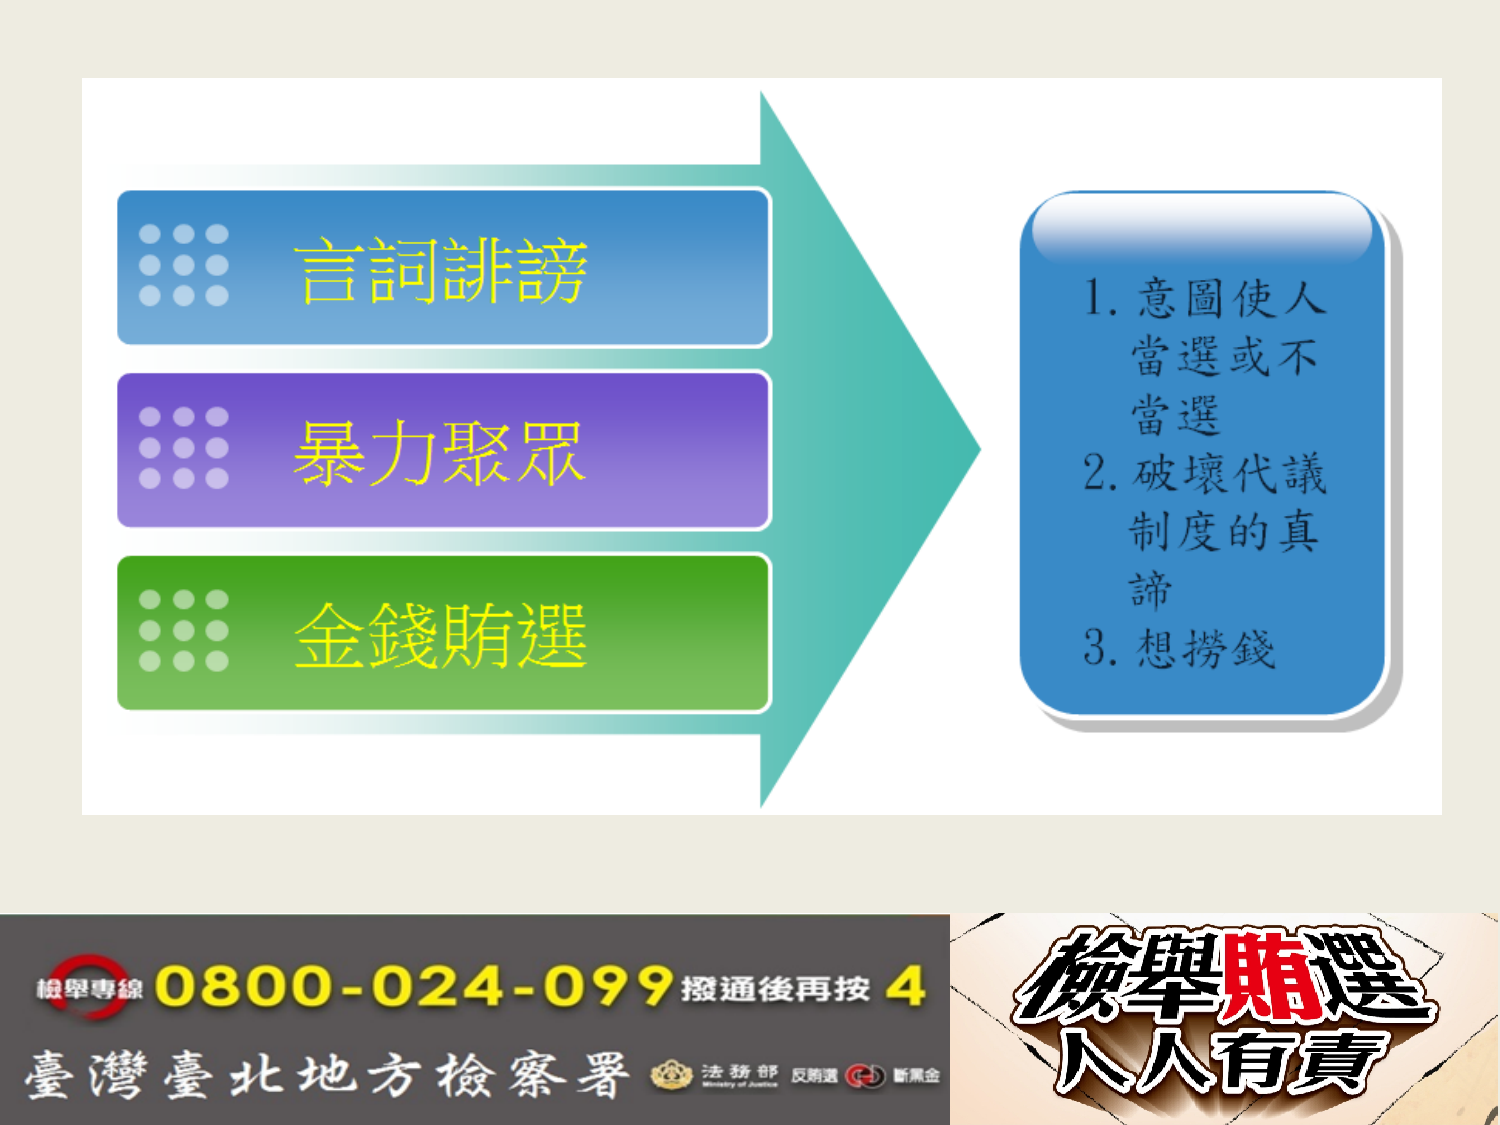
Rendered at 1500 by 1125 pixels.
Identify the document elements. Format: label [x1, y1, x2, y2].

picture [0, 913, 1498, 1125]
picture [82, 78, 1442, 815]
